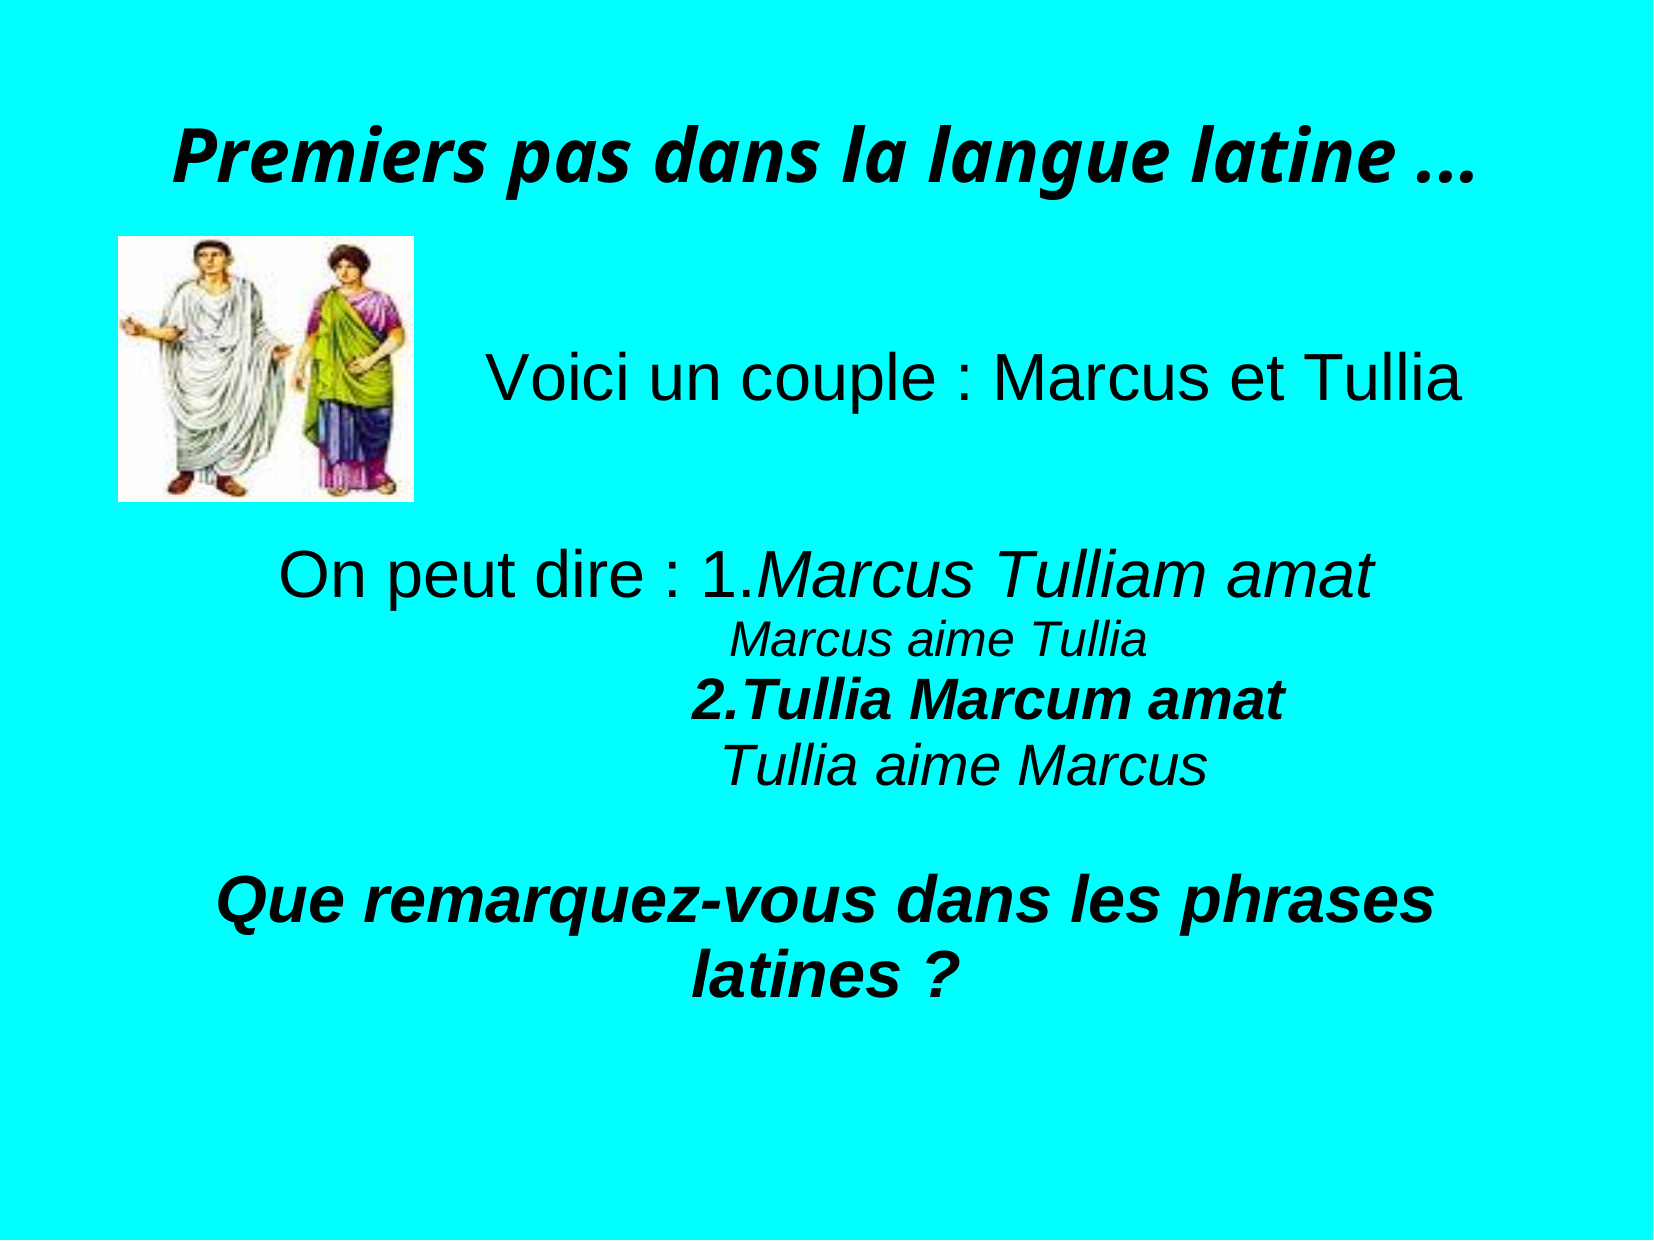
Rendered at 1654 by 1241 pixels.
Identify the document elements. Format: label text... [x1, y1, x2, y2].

subtitle On peut dire : 1.Marcus Tulliam amat Marcus aime Tullia 2.Tullia Marcum amat Tullia aime Marcus Que remarquez-vous dans les phrases latines ? [82, 297, 1571, 1102]
picture [118, 236, 414, 502]
title Premiers pas dans la langue latine ... [82, 49, 1571, 257]
text_box Voici un couple : Marcus et Tullia [442, 253, 1506, 502]
